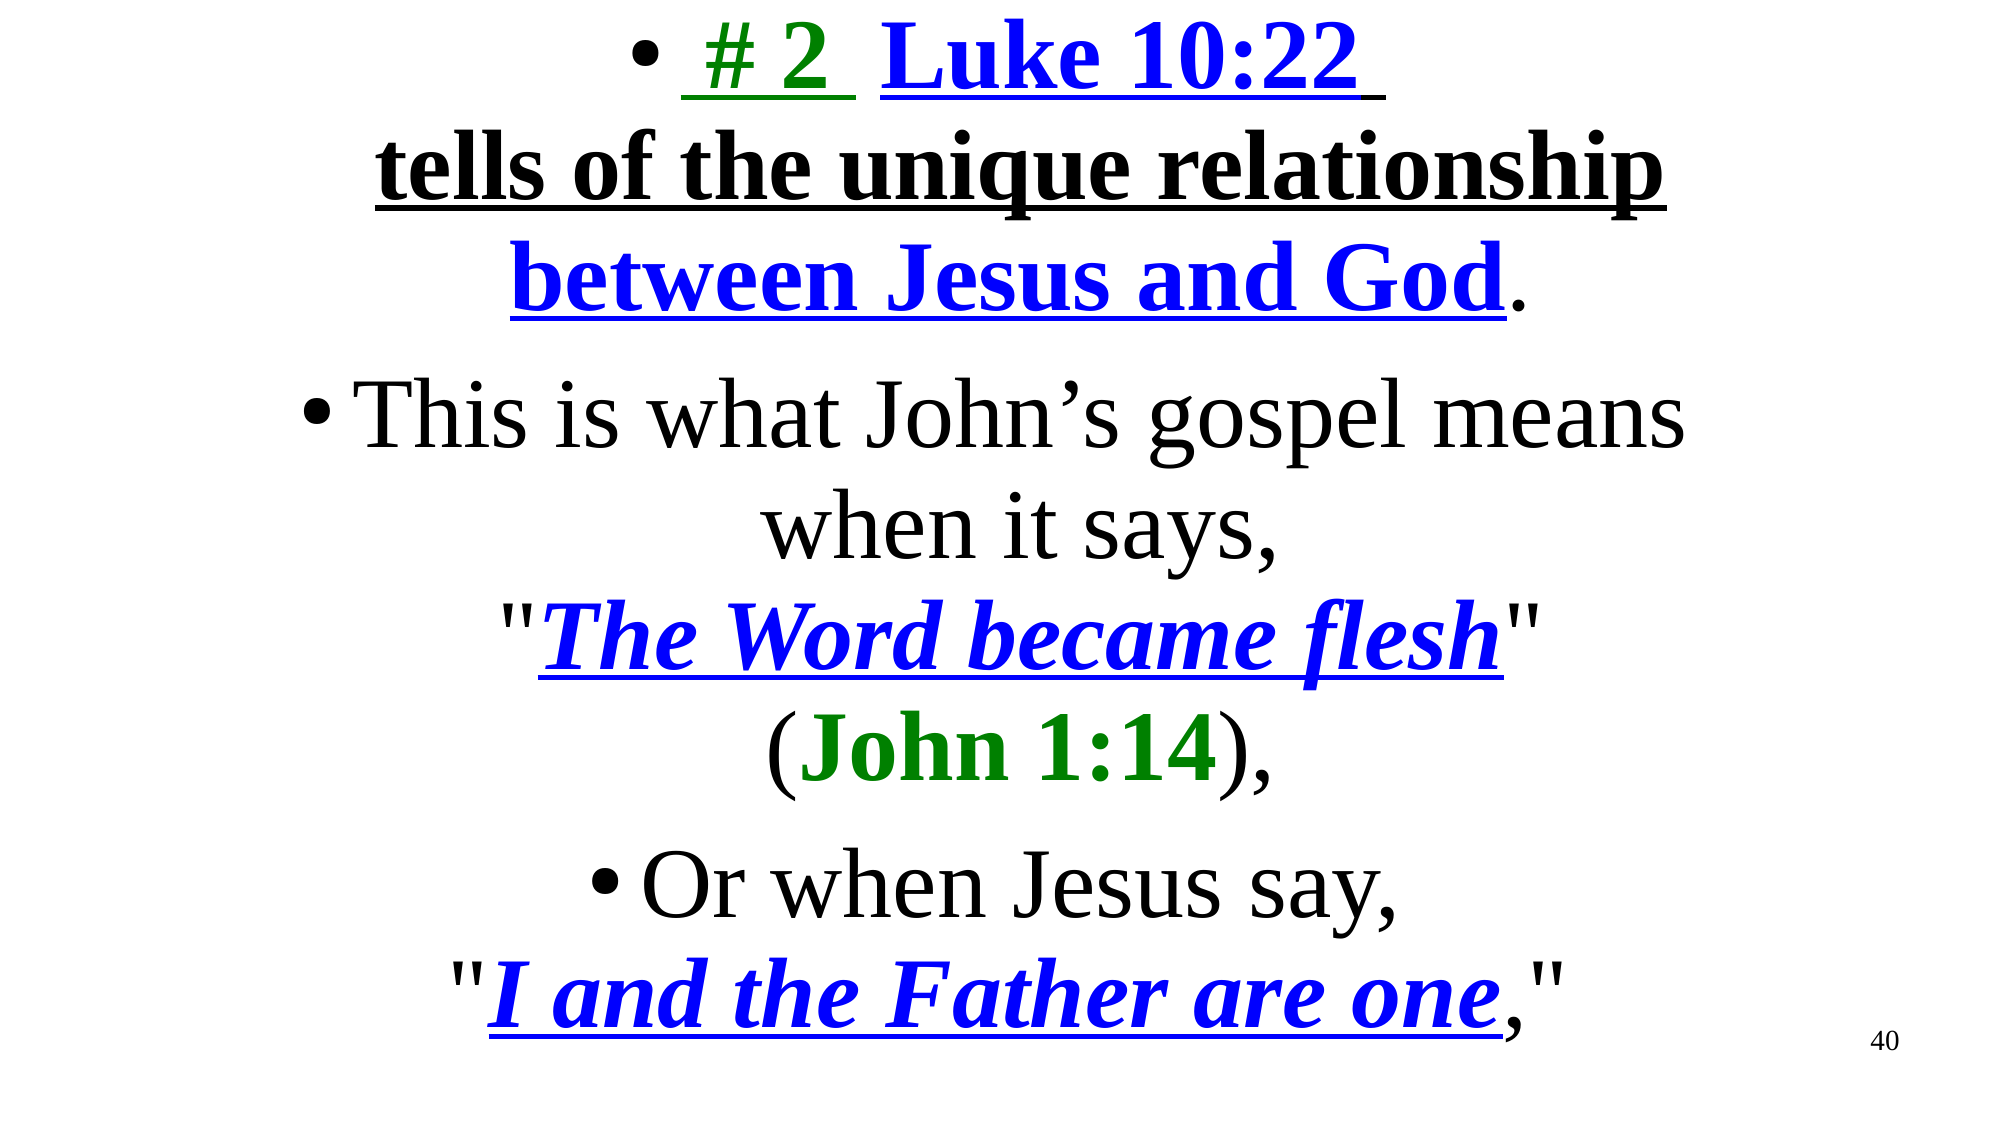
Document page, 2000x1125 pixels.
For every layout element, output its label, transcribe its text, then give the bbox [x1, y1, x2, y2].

list # 2 Luke 10:22 tells of the unique relationship between Jesus and God. This is what John’s gospel means when it says, "The Word became flesh" (John 1:14), Or when Jesus say, "I and the Father are one," [0, 0, 1996, 1123]
